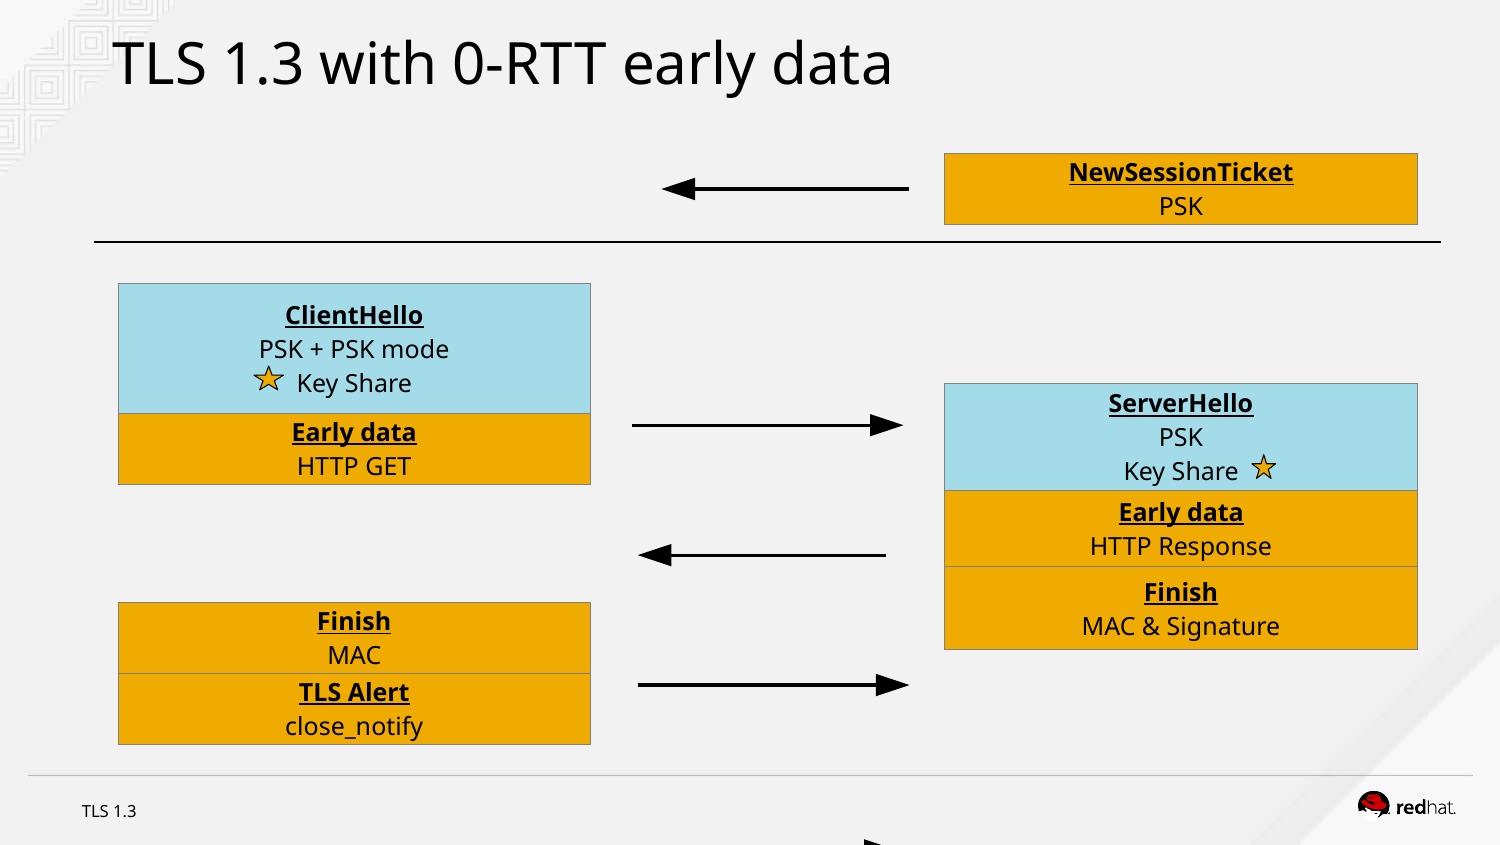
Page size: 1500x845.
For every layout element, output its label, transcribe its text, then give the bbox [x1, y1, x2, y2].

text_box [1251, 454, 1276, 479]
text_box Finish MAC [118, 602, 591, 673]
text_box Early data HTTP GET [118, 413, 591, 485]
picture [0, 0, 1500, 845]
text_box [253, 366, 284, 390]
text_box Finish MAC & Signature [944, 567, 1418, 650]
text_box ClientHello PSK + PSK mode Key Share [118, 283, 591, 413]
text_box NewSessionTicket PSK [944, 153, 1418, 225]
title TLS 1.3 with 0-RTT early data [112, 11, 1388, 102]
text_box Early data HTTP Response [944, 490, 1418, 567]
text_box ServerHello PSK Key Share [944, 383, 1418, 490]
text_box TLS Alert close_notify [118, 673, 591, 745]
